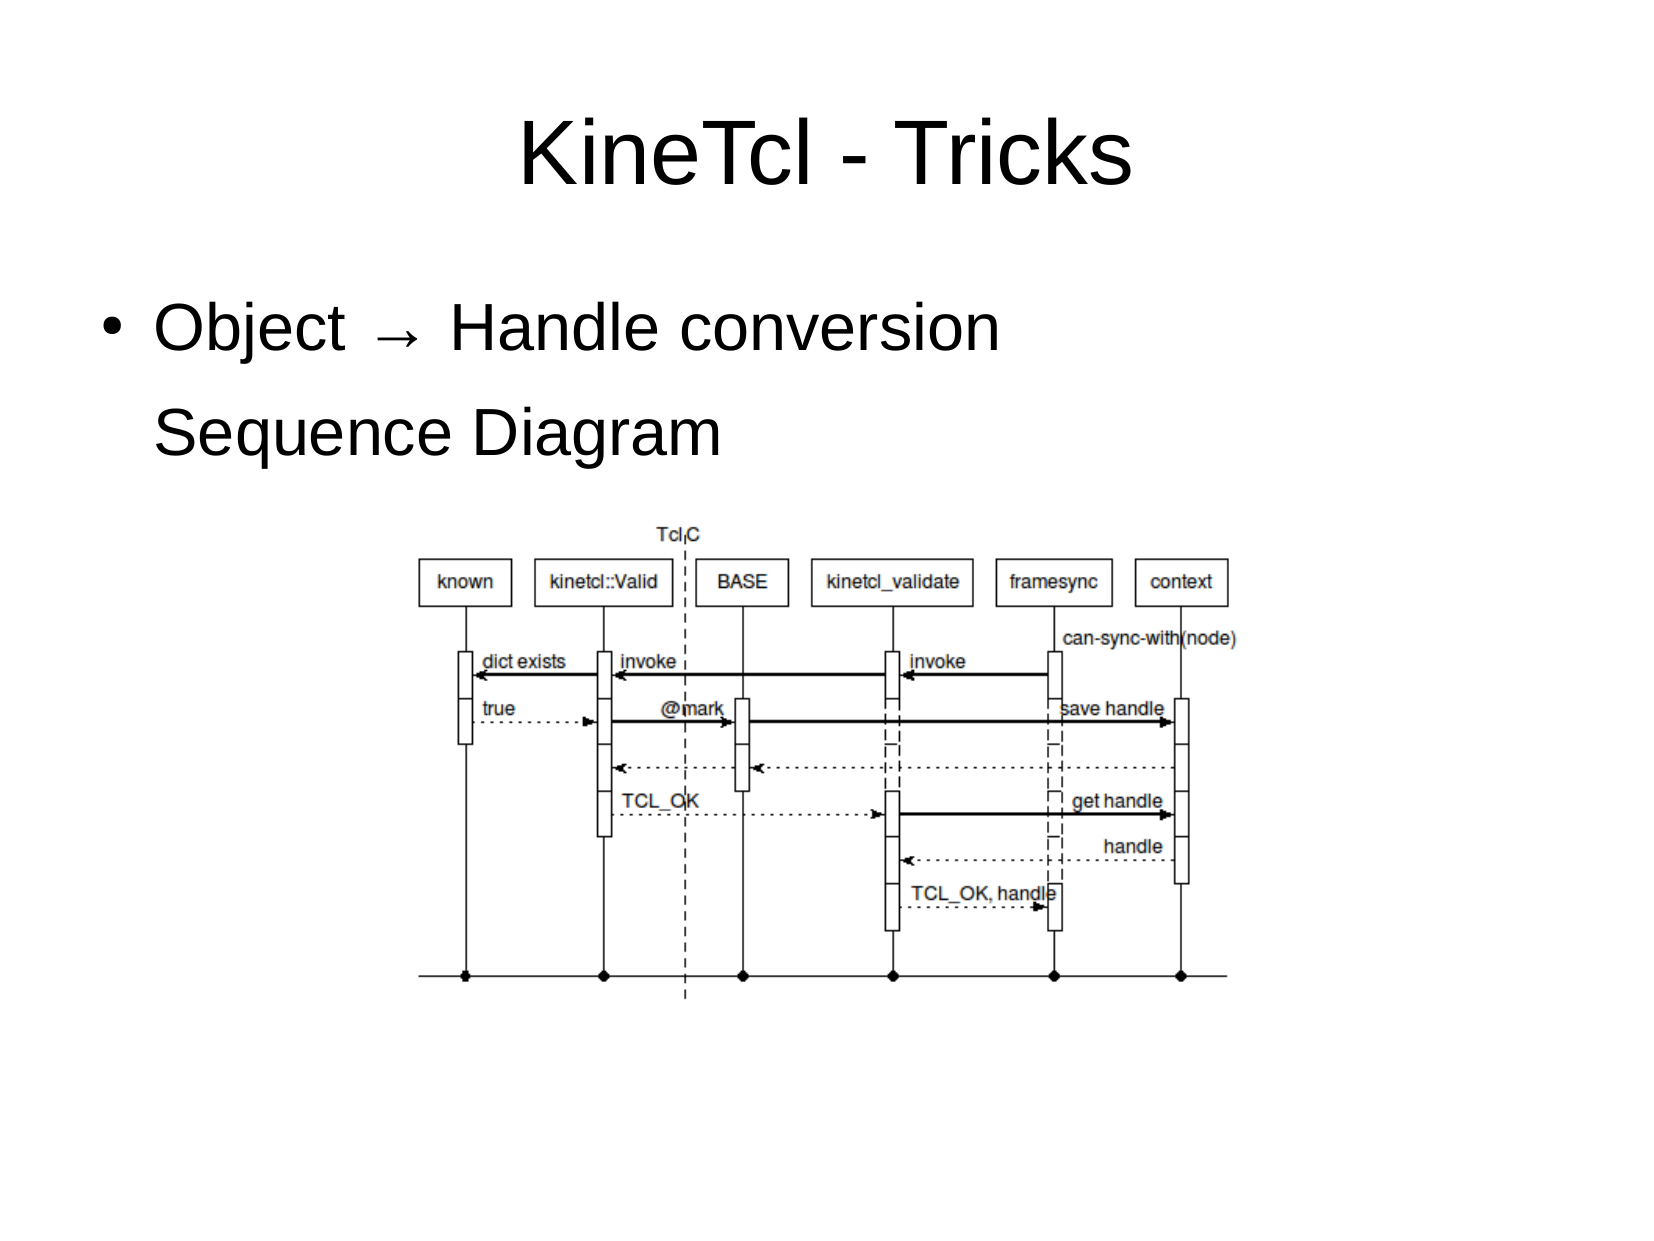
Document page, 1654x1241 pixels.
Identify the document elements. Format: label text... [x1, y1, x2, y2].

title KineTcl - Tricks [82, 56, 1571, 250]
picture [400, 507, 1254, 1018]
list Object → Handle conversion Sequence Diagram [82, 290, 1571, 1094]
